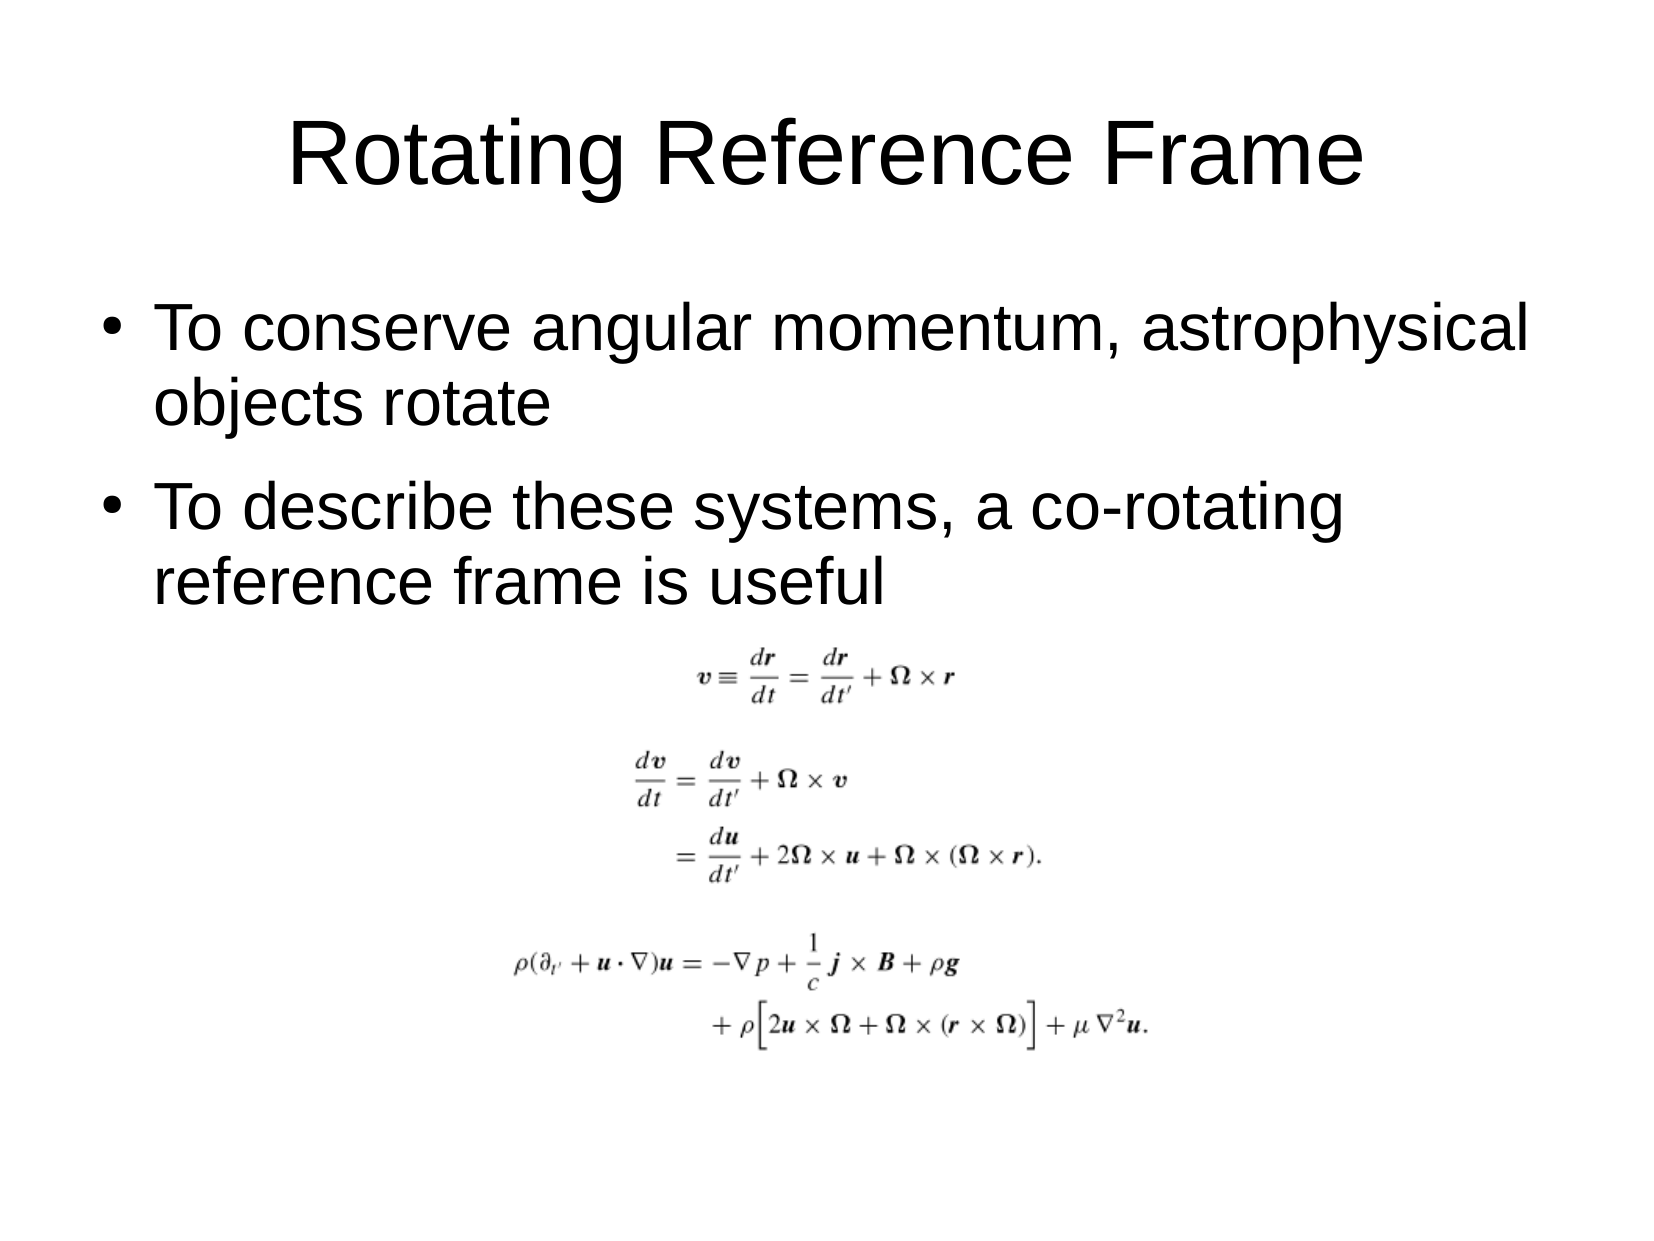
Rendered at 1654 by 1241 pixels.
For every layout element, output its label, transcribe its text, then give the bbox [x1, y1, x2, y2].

picture [661, 632, 991, 721]
title Rotating Reference Frame [82, 49, 1571, 257]
picture [600, 734, 1060, 901]
list To conserve angular momentum, astrophysical objects rotate To describe these systems, a co-rotating reference frame is useful [82, 290, 1538, 1010]
picture [486, 929, 1168, 1057]
